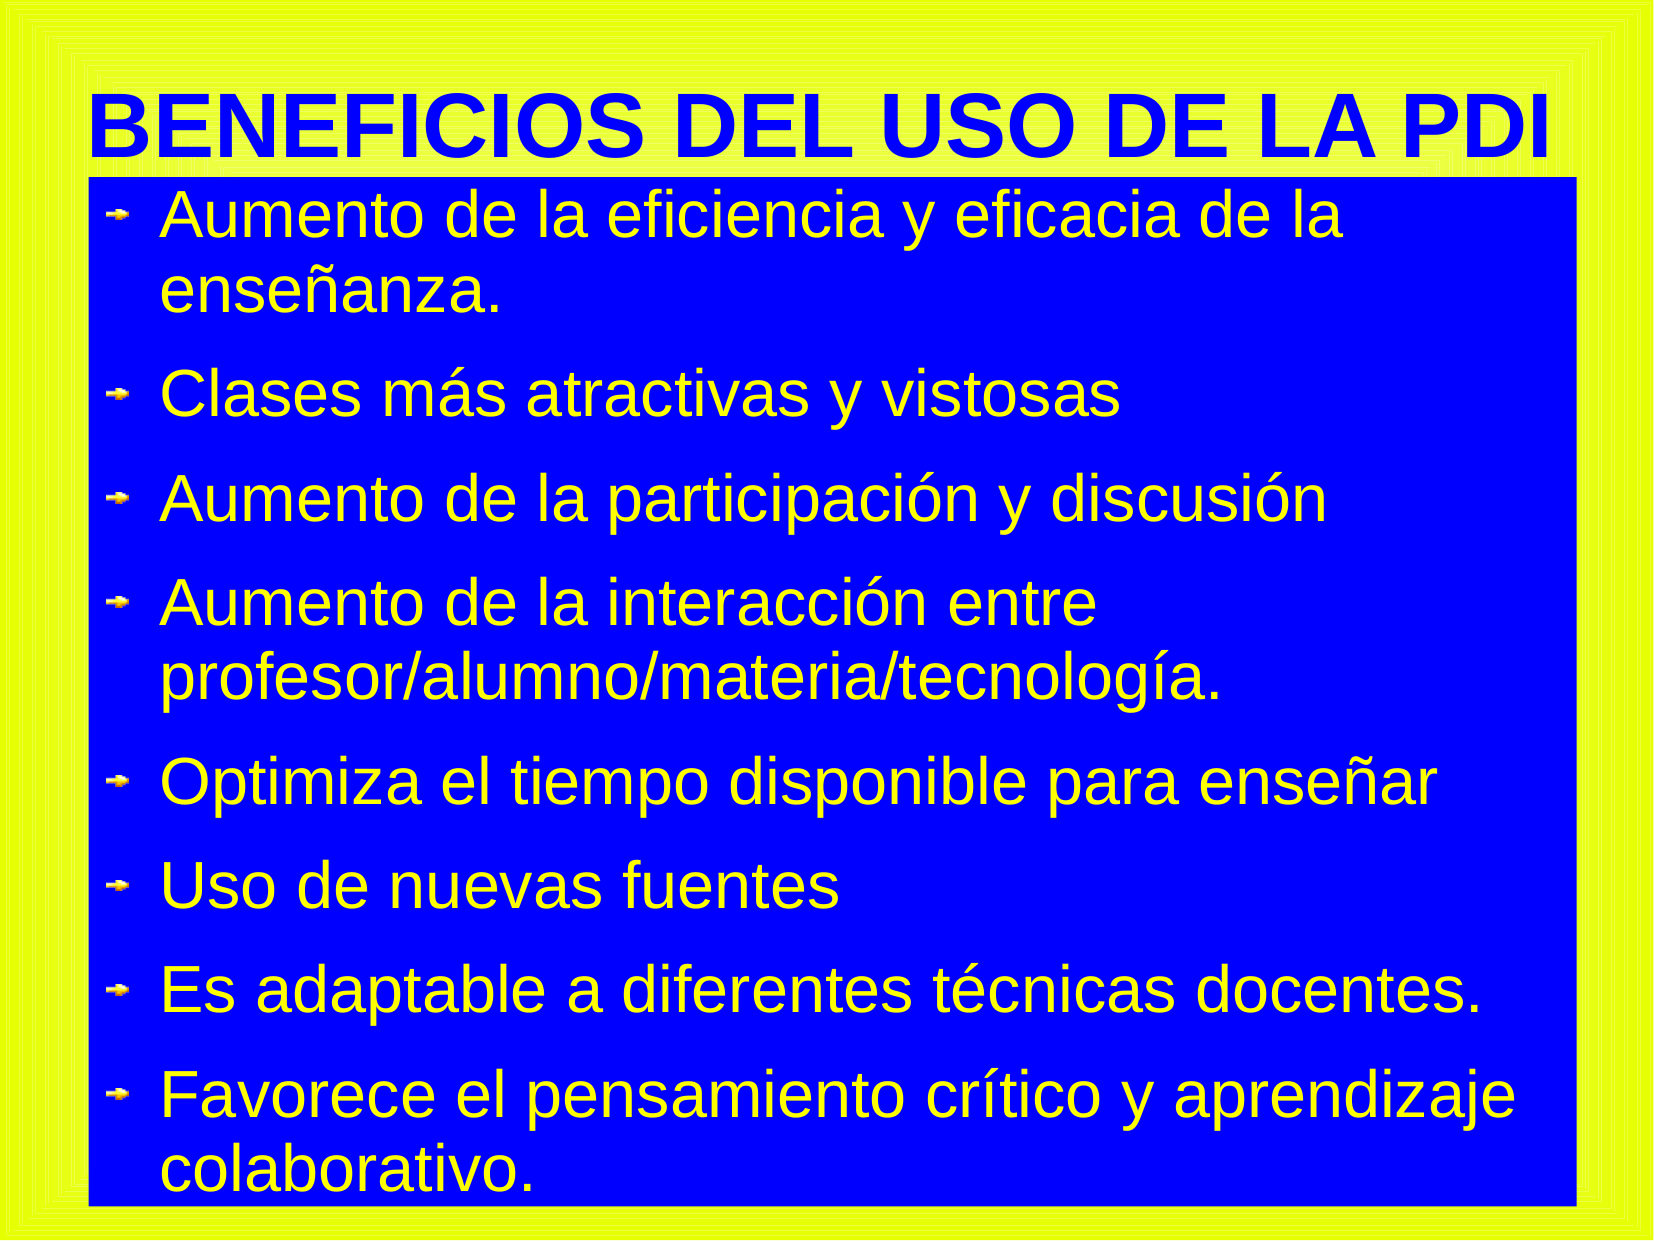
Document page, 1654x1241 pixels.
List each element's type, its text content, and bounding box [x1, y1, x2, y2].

title BENEFICIOS DEL USO DE LA PDI [76, 29, 1565, 222]
list Aumento de la eficiencia y eficacia de la enseñanza. Clases más atractivas y vistosas Aumento de la participación y discusión Aumento de la interacción entre profesor/alumno/materia/tecnología. Optimiza el tiempo disponible para enseñar Uso de nuevas fuentes Es adaptable a diferentes técnicas docentes. Favorece el pensamiento crítico y aprendizaje colaborativo. [88, 177, 1577, 1207]
